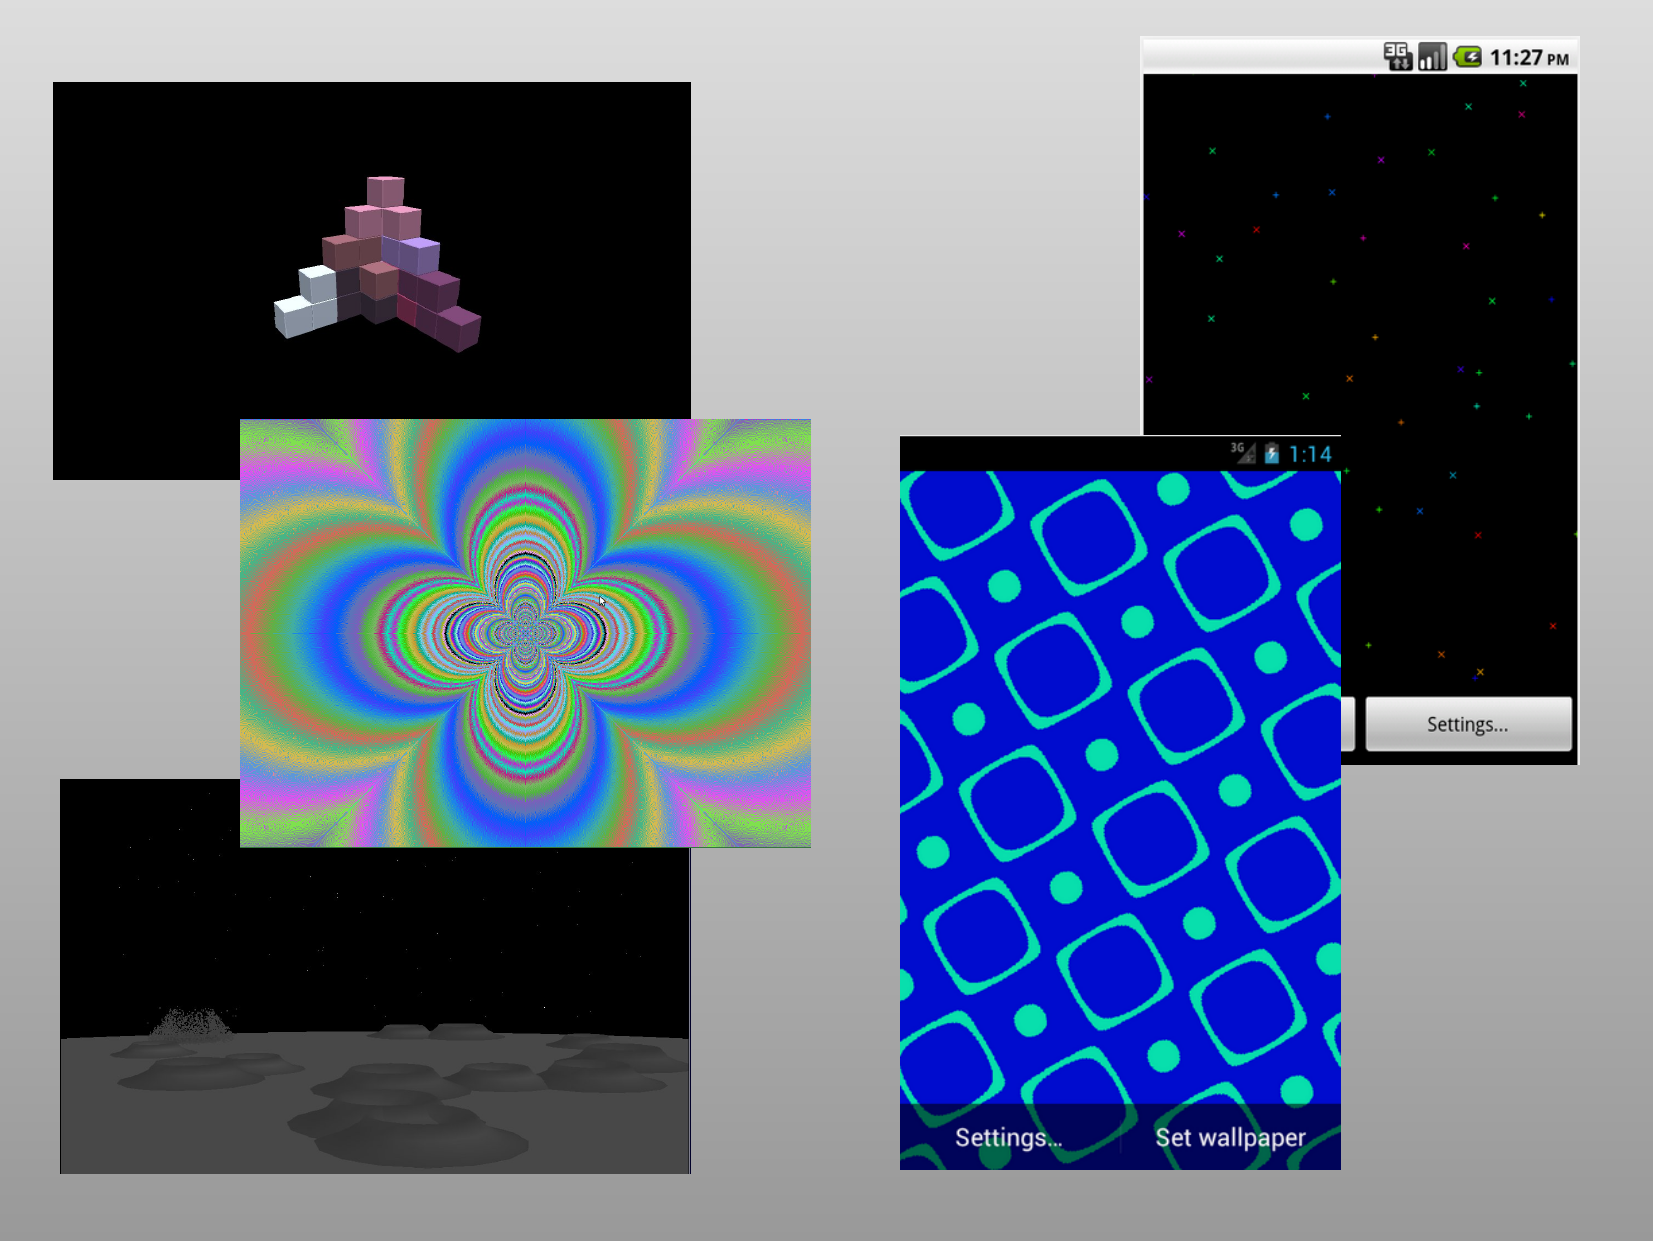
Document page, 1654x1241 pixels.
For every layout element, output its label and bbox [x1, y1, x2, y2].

picture [53, 82, 811, 1174]
picture [900, 36, 1580, 1171]
